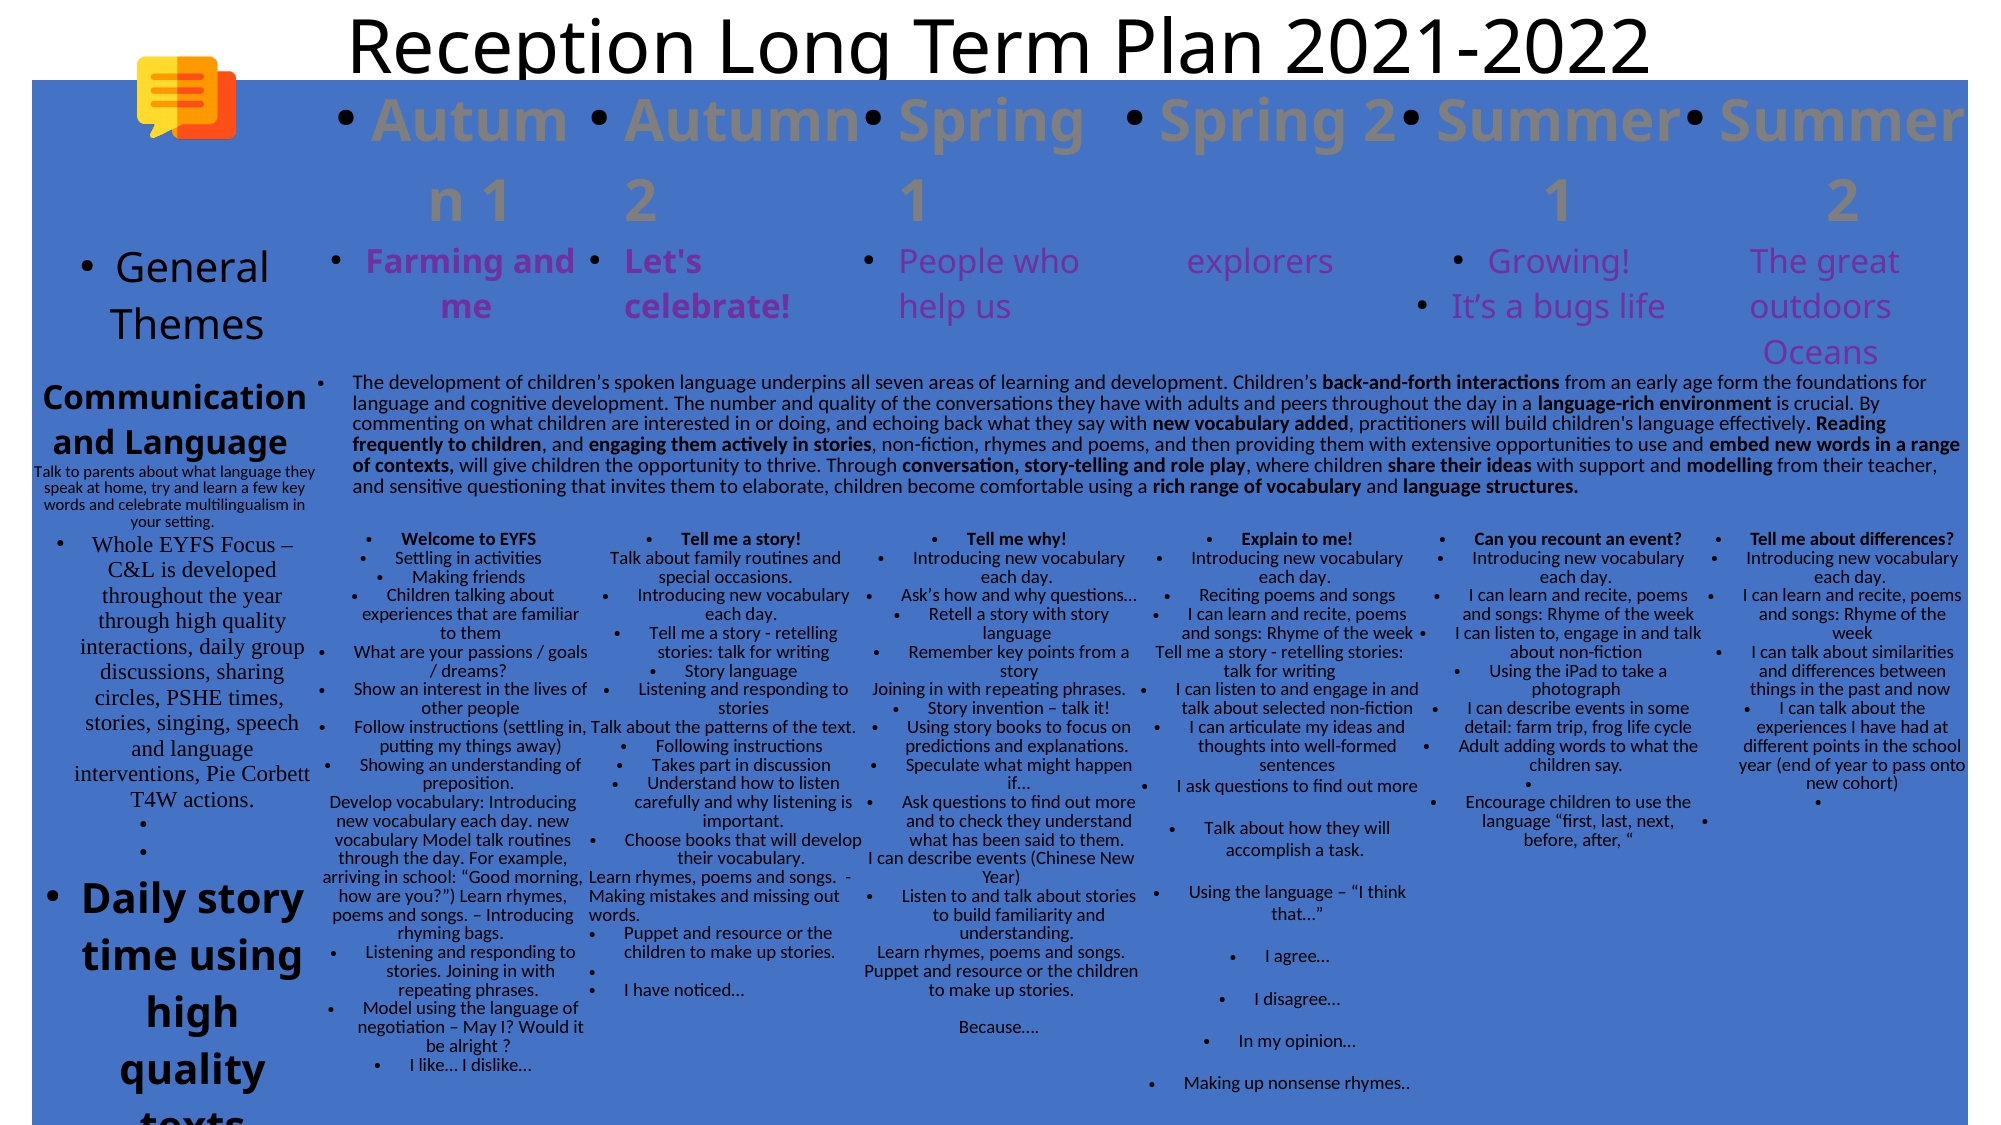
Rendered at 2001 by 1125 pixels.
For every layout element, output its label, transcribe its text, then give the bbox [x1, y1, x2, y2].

picture [137, 48, 236, 147]
table_header Autumn 1 [317, 80, 589, 238]
table_cell Tell me a story! Talk about family routines and special occasions. Introducing new vocabulary each day. Tell me a story - retelling stories: talk for writing Story language Listening and responding to stories Talk about the patterns of the text. Following instructions Takes part in discussion Understand how to listen carefully and why listening is important. Choose books that will develop their vocabulary. Learn rhymes, poems and songs. - Making mistakes and missing out words. Puppet and resource or the children to make up stories. I have noticed… [589, 532, 863, 1125]
table_cell Growing! It’s a bugs life [1400, 238, 1683, 374]
text_box Reception Long Term Plan 2021-2022 [137, 0, 1863, 80]
table_cell Tell me about differences? Introducing new vocabulary each day. I can learn and recite, poems and songs: Rhyme of the week I can talk about similarities and differences between things in the past and now I can talk about the experiences I have had at different points in the school year (end of year to pass onto new cohort) [1702, 532, 1968, 1125]
table_cell Welcome to EYFS Settling in activities Making friends Children talking about experiences that are familiar to them What are your passions / goals / dreams? Show an interest in the lives of other people Follow instructions (settling in, putting my things away) Showing an understanding of preposition. Develop vocabulary: Introducing new vocabulary each day. new vocabulary Model talk routines through the day. For example, arriving in school: “Good morning, how are you?”) Learn rhymes, poems and songs. – Introducing rhyming bags. Listening and responding to stories. Joining in with repeating phrases. Model using the language of negotiation – May I? Would it be alright ? I like… I dislike… [317, 532, 589, 1125]
table_header Autumn 2 [589, 80, 863, 238]
table_header Spring 2 [1121, 80, 1400, 238]
table_cell Tell me why! Introducing new vocabulary each day. Ask’s how and why questions… Retell a story with story language Remember key points from a story Joining in with repeating phrases. Story invention – talk it! Using story books to focus on predictions and explanations. Speculate what might happen if… Ask questions to find out more and to check they understand what has been said to them. I can describe events (Chinese New Year) Listen to and talk about stories to build familiarity and understanding. Learn rhymes, poems and songs. Puppet and resource or the children to make up stories. Because…. [863, 532, 1140, 1125]
table_cell explorers [1121, 238, 1400, 374]
table_cell General Themes [32, 238, 317, 374]
table_cell People who help us [863, 238, 1121, 374]
table_cell The great outdoors Oceans [1683, 238, 1968, 374]
table_cell Communication and Language Talk to parents about what language they speak at home, try and learn a few key words and celebrate multilingualism in your setting. [32, 374, 317, 532]
table_header Summer 2 [1683, 80, 1968, 238]
table_cell Whole EYFS Focus – C&L is developed throughout the year through high quality interactions, daily group discussions, sharing circles, PSHE times, stories, singing, speech and language interventions, Pie Corbett T4W actions. Daily story time using high quality texts [32, 532, 317, 1125]
table_cell Can you recount an event? Introducing new vocabulary each day. I can learn and recite, poems and songs: Rhyme of the week I can listen to, engage in and talk about non-fiction Using the iPad to take a photograph I can describe events in some detail: farm trip, frog life cycle Adult adding words to what the children say. Encourage children to use the language “first, last, next, before, after, “ [1419, 532, 1702, 1125]
table_header Summer 1 [1400, 80, 1683, 238]
table_header Spring 1 [863, 80, 1121, 238]
table_cell The development of children’s spoken language underpins all seven areas of learning and development. Children’s back-and-forth interactions from an early age form the foundations for language and cognitive development. The number and quality of the conversations they have with adults and peers throughout the day in a language-rich environment is crucial. By commenting on what children are interested in or doing, and echoing back what they say with new vocabulary added, practitioners will build children's language effectively. Reading frequently to children, and engaging them actively in stories, non-fiction, rhymes and poems, and then providing them with extensive opportunities to use and embed new words in a range of contexts, will give children the opportunity to thrive. Through conversation, story-telling and role play, where children share their ideas with support and modelling from their teacher, and sensitive questioning that invites them to elaborate, children become comfortable using a rich range of vocabulary and language structures. [317, 374, 1968, 532]
table_cell Explain to me! Introducing new vocabulary each day. Reciting poems and songs I can learn and recite, poems and songs: Rhyme of the week Tell me a story - retelling stories: talk for writing I can listen to and engage in and talk about selected non-fiction I can articulate my ideas and thoughts into well-formed sentences I ask questions to find out more Talk about how they will accomplish a task. Using the language – “I think that…” I agree… I disagree… In my opinion… Making up nonsense rhymes.. [1140, 532, 1419, 1125]
table_cell Let's celebrate! [589, 238, 863, 374]
table_header [32, 80, 317, 238]
table_cell Farming and me [317, 238, 589, 374]
